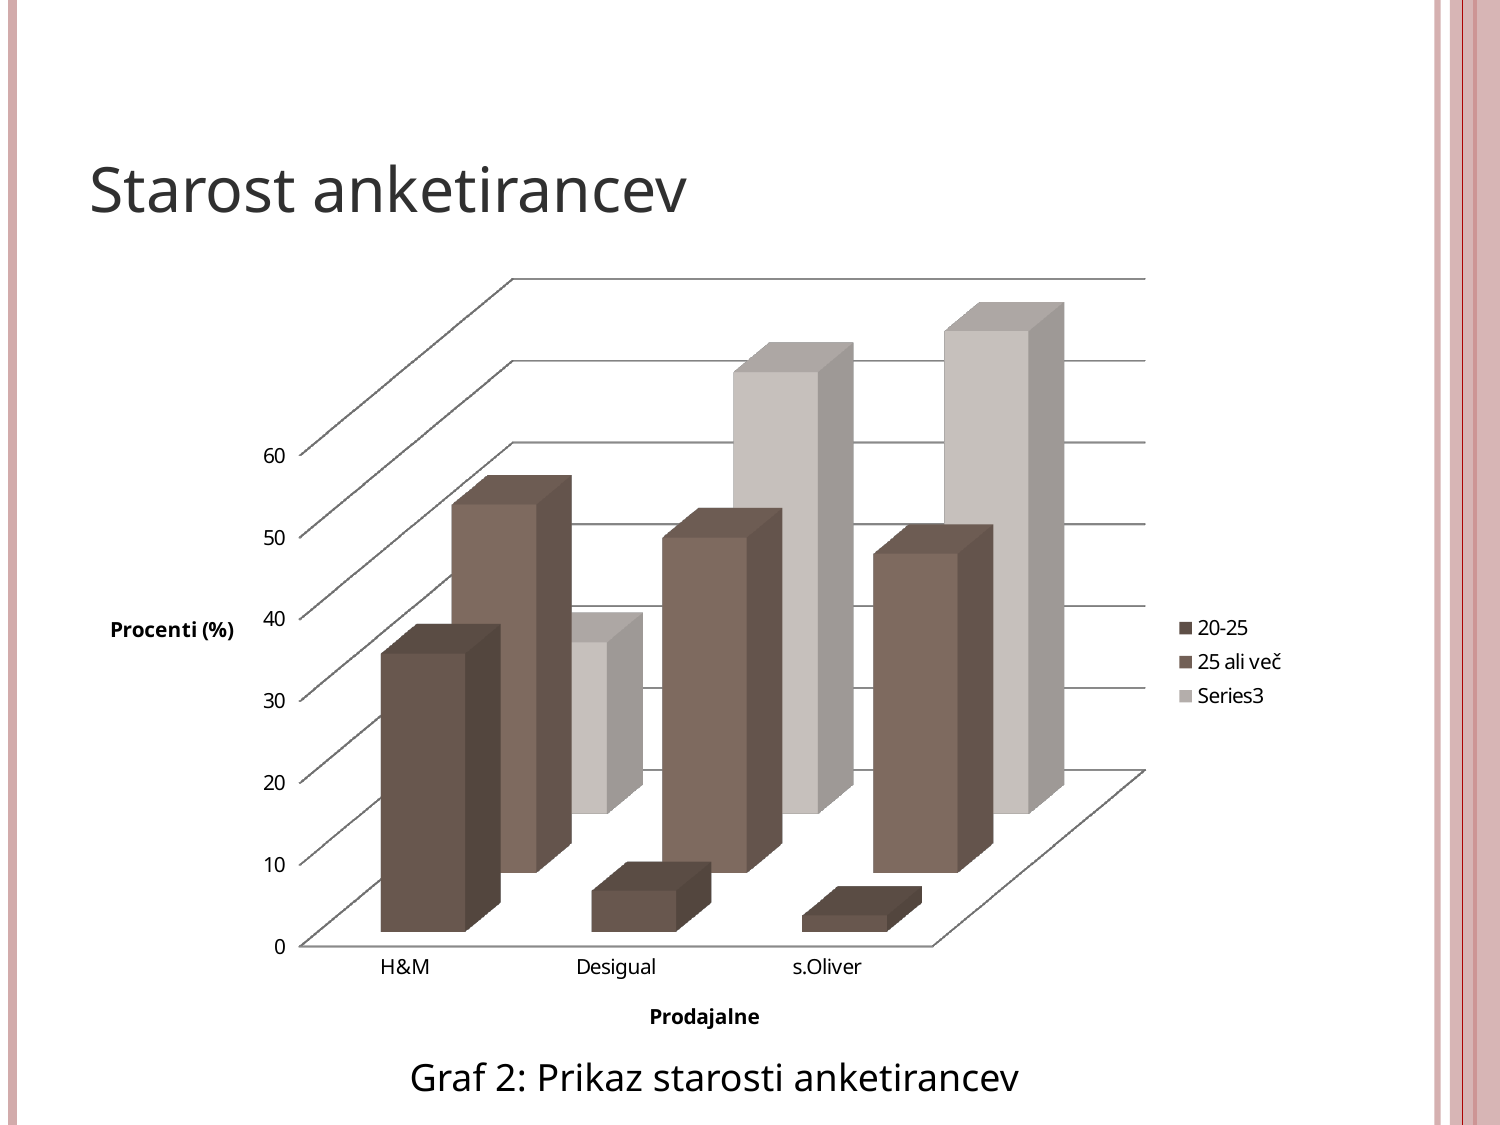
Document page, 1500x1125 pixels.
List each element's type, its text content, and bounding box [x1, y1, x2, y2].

text_box Graf 2: Prikaz starosti anketirancev [394, 1046, 1035, 1107]
chart [75, 262, 1300, 1062]
title Starost anketirancev [75, 45, 1300, 233]
